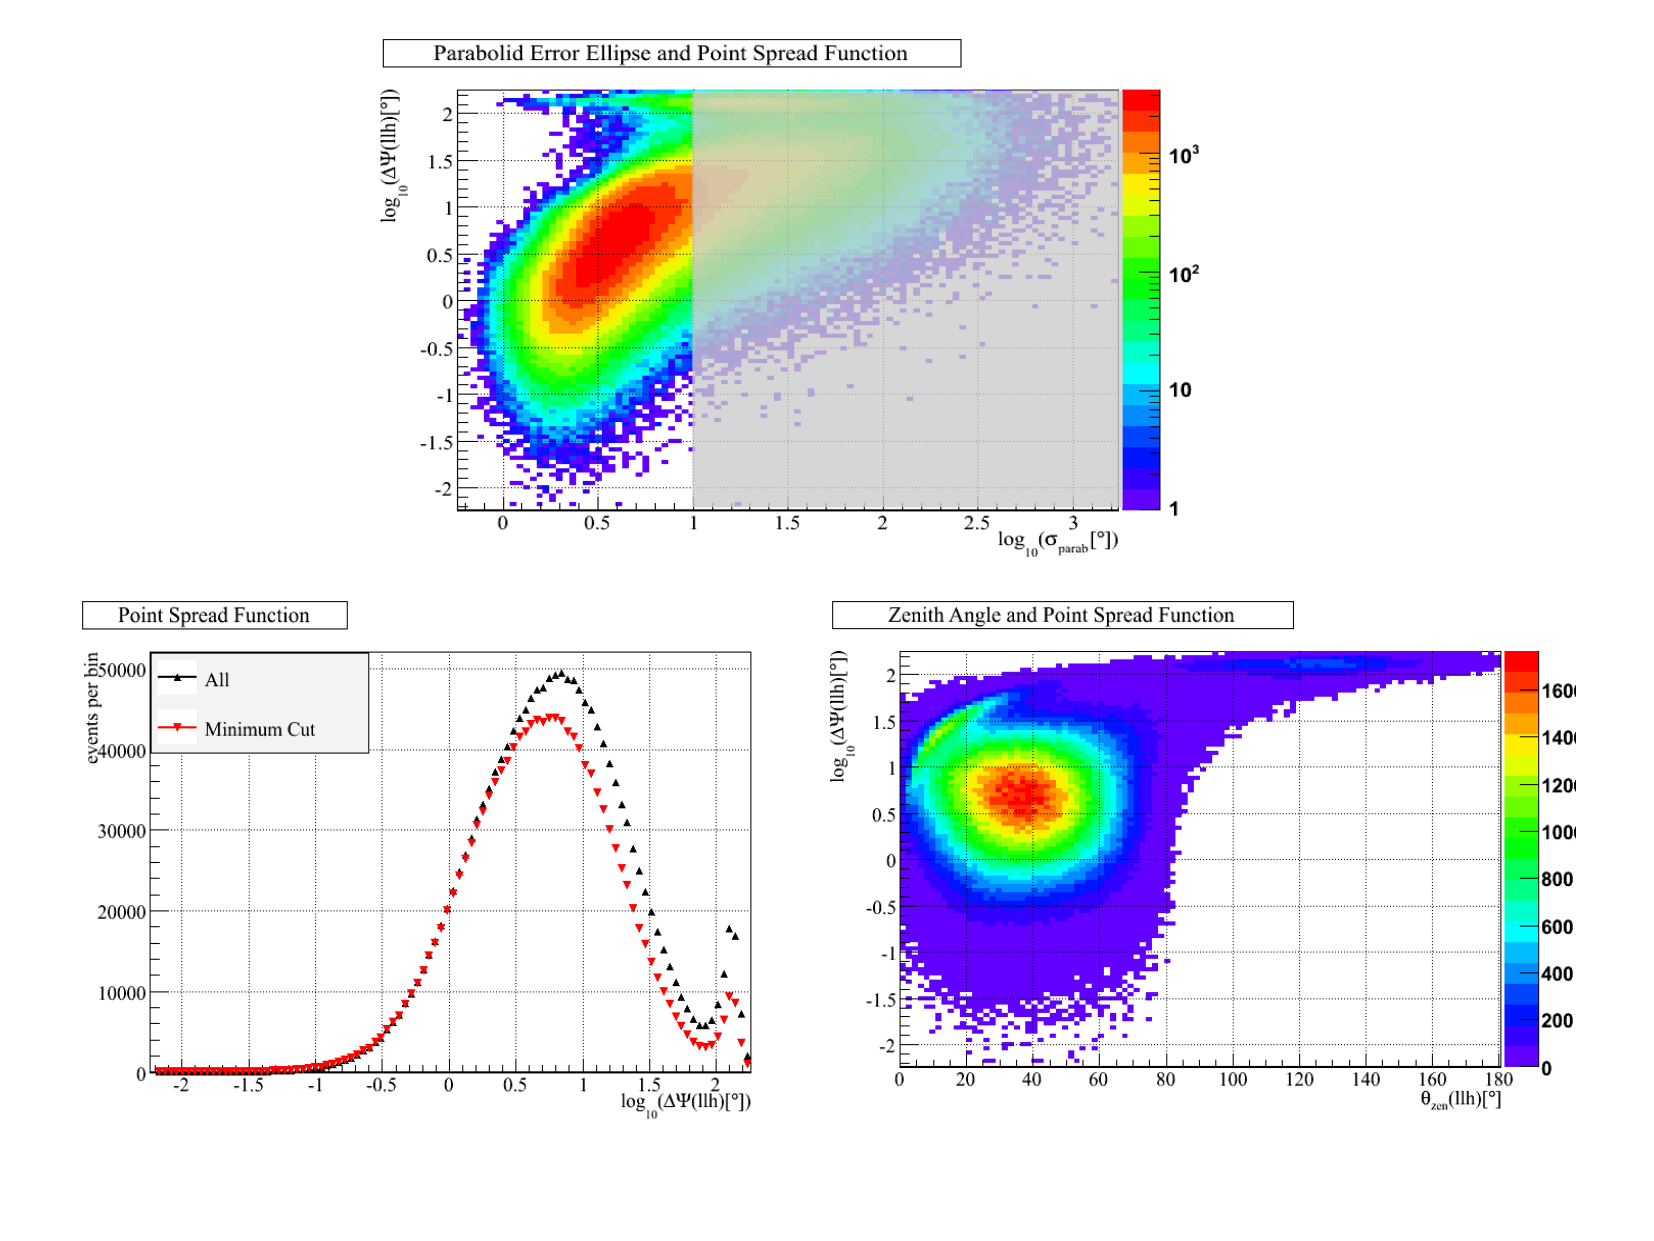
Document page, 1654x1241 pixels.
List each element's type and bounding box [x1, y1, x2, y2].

picture [75, 599, 1576, 1126]
text_box [692, 90, 1123, 508]
picture [375, 37, 1201, 563]
